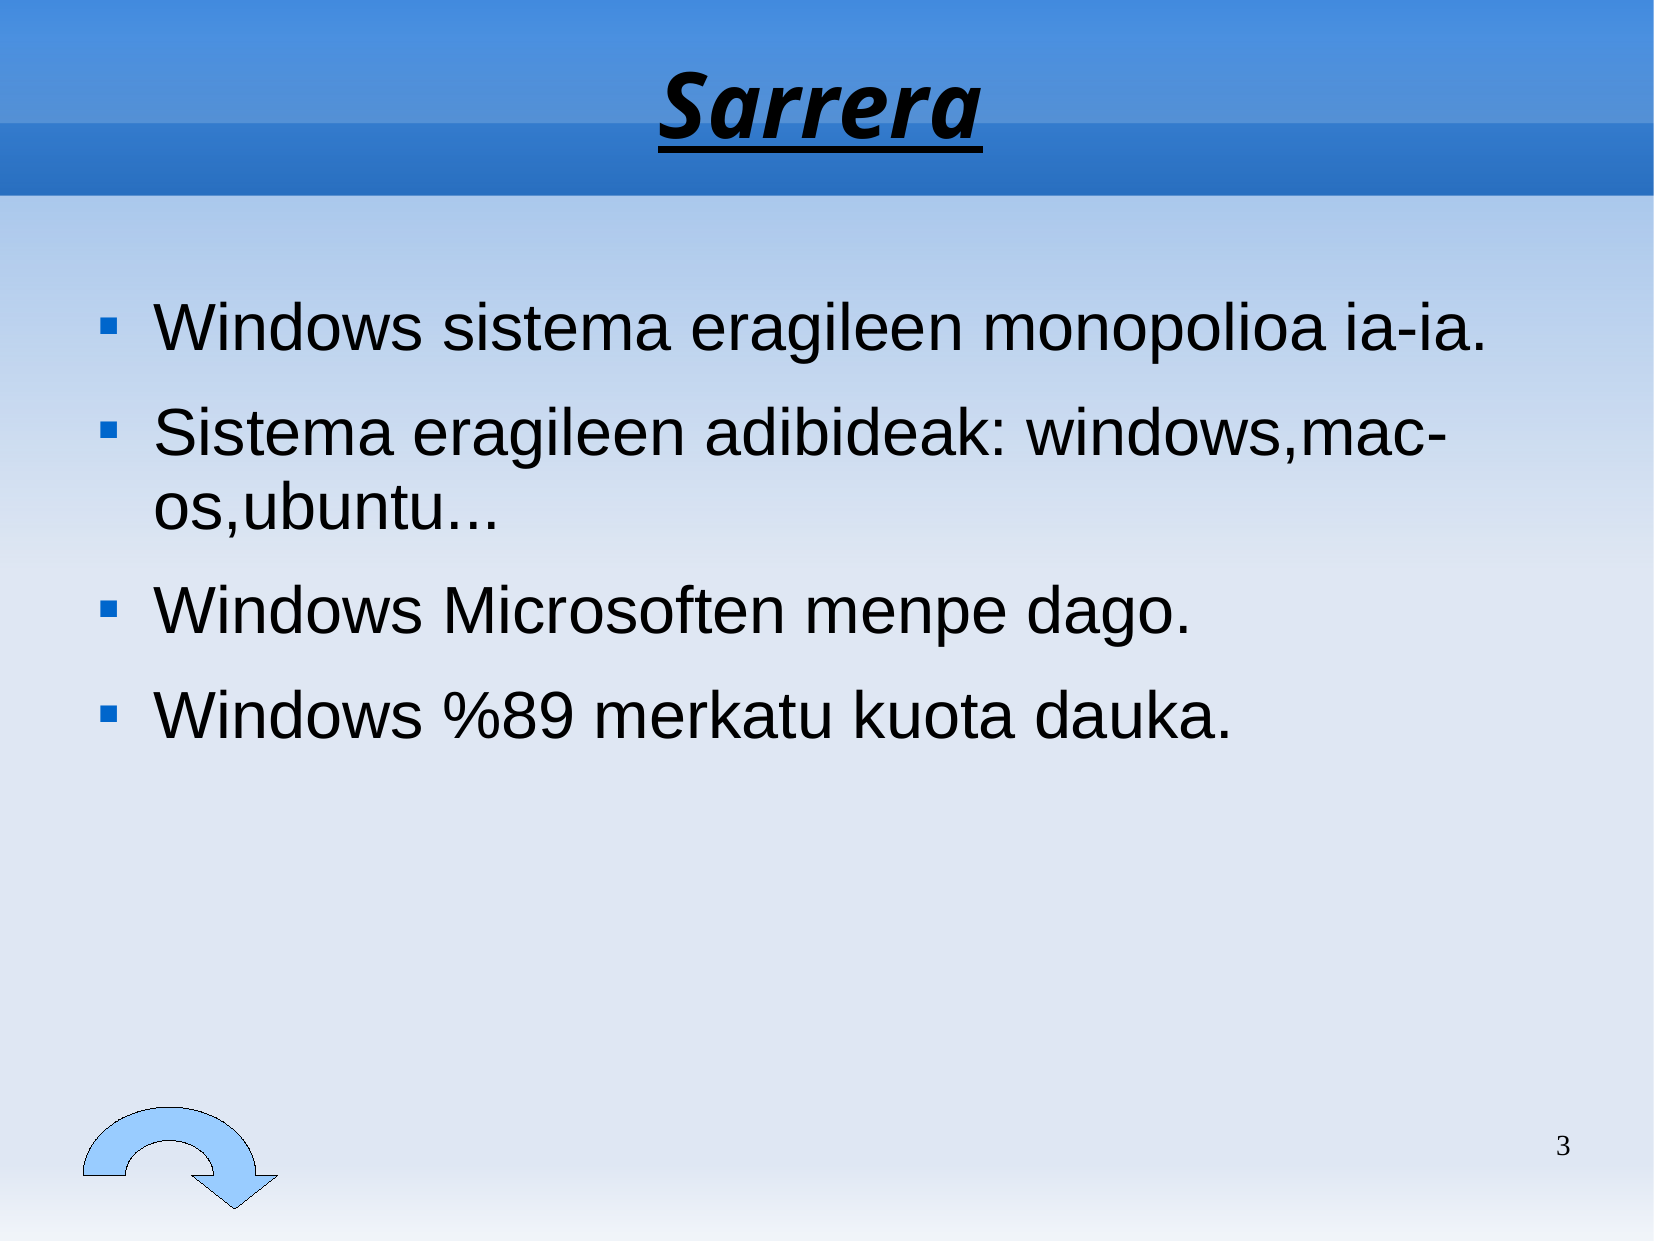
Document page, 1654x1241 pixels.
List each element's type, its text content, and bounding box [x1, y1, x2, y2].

picture [0, 0, 1654, 1241]
title Sarrera [76, 0, 1565, 208]
text_box [83, 1107, 278, 1209]
list Windows sistema eragileen monopolioa ia-ia. Sistema eragileen adibideak: windows,mac- os,ubuntu... Windows Microsoften menpe dago. Windows %89 merkatu kuota dauka. [82, 290, 1571, 1094]
